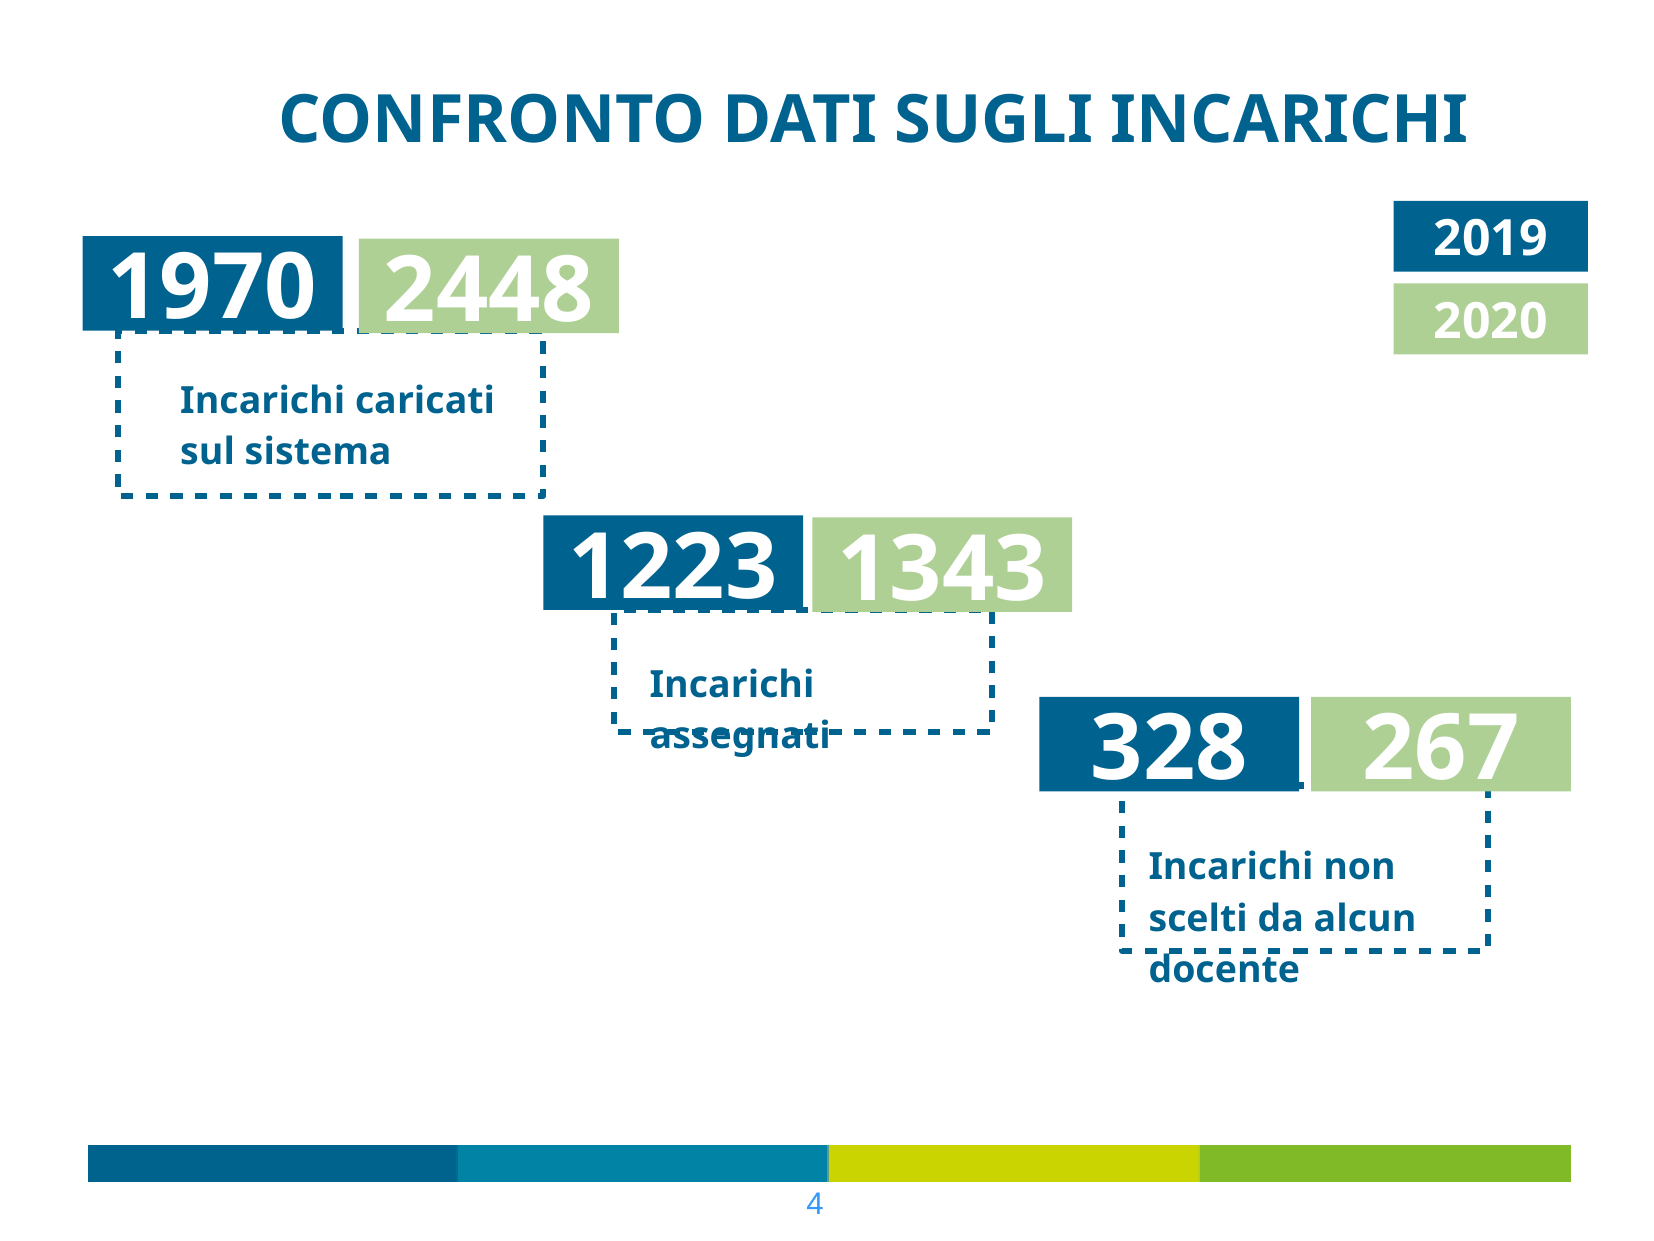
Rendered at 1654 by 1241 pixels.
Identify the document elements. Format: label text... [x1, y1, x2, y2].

text_box 1970 [82, 236, 343, 331]
picture [828, 1145, 1571, 1182]
text_box Incarichi caricati sul sistema [165, 366, 520, 544]
text_box 4 [779, 1178, 851, 1229]
text_box 2448 [358, 238, 619, 334]
text_box Incarichi non scelti da alcun docente [1133, 832, 1489, 1010]
text_box 328 [1039, 696, 1300, 792]
text_box 2019 [1393, 200, 1588, 272]
text_box 2020 [1393, 283, 1588, 355]
text_box 267 [1311, 696, 1571, 792]
text_box Incarichi assegnati [649, 657, 1004, 733]
text_box 1223 [543, 515, 804, 610]
text_box 1343 [812, 517, 1073, 612]
text_box CONFRONTO DATI SUGLI INCARICHI [129, 70, 1619, 177]
